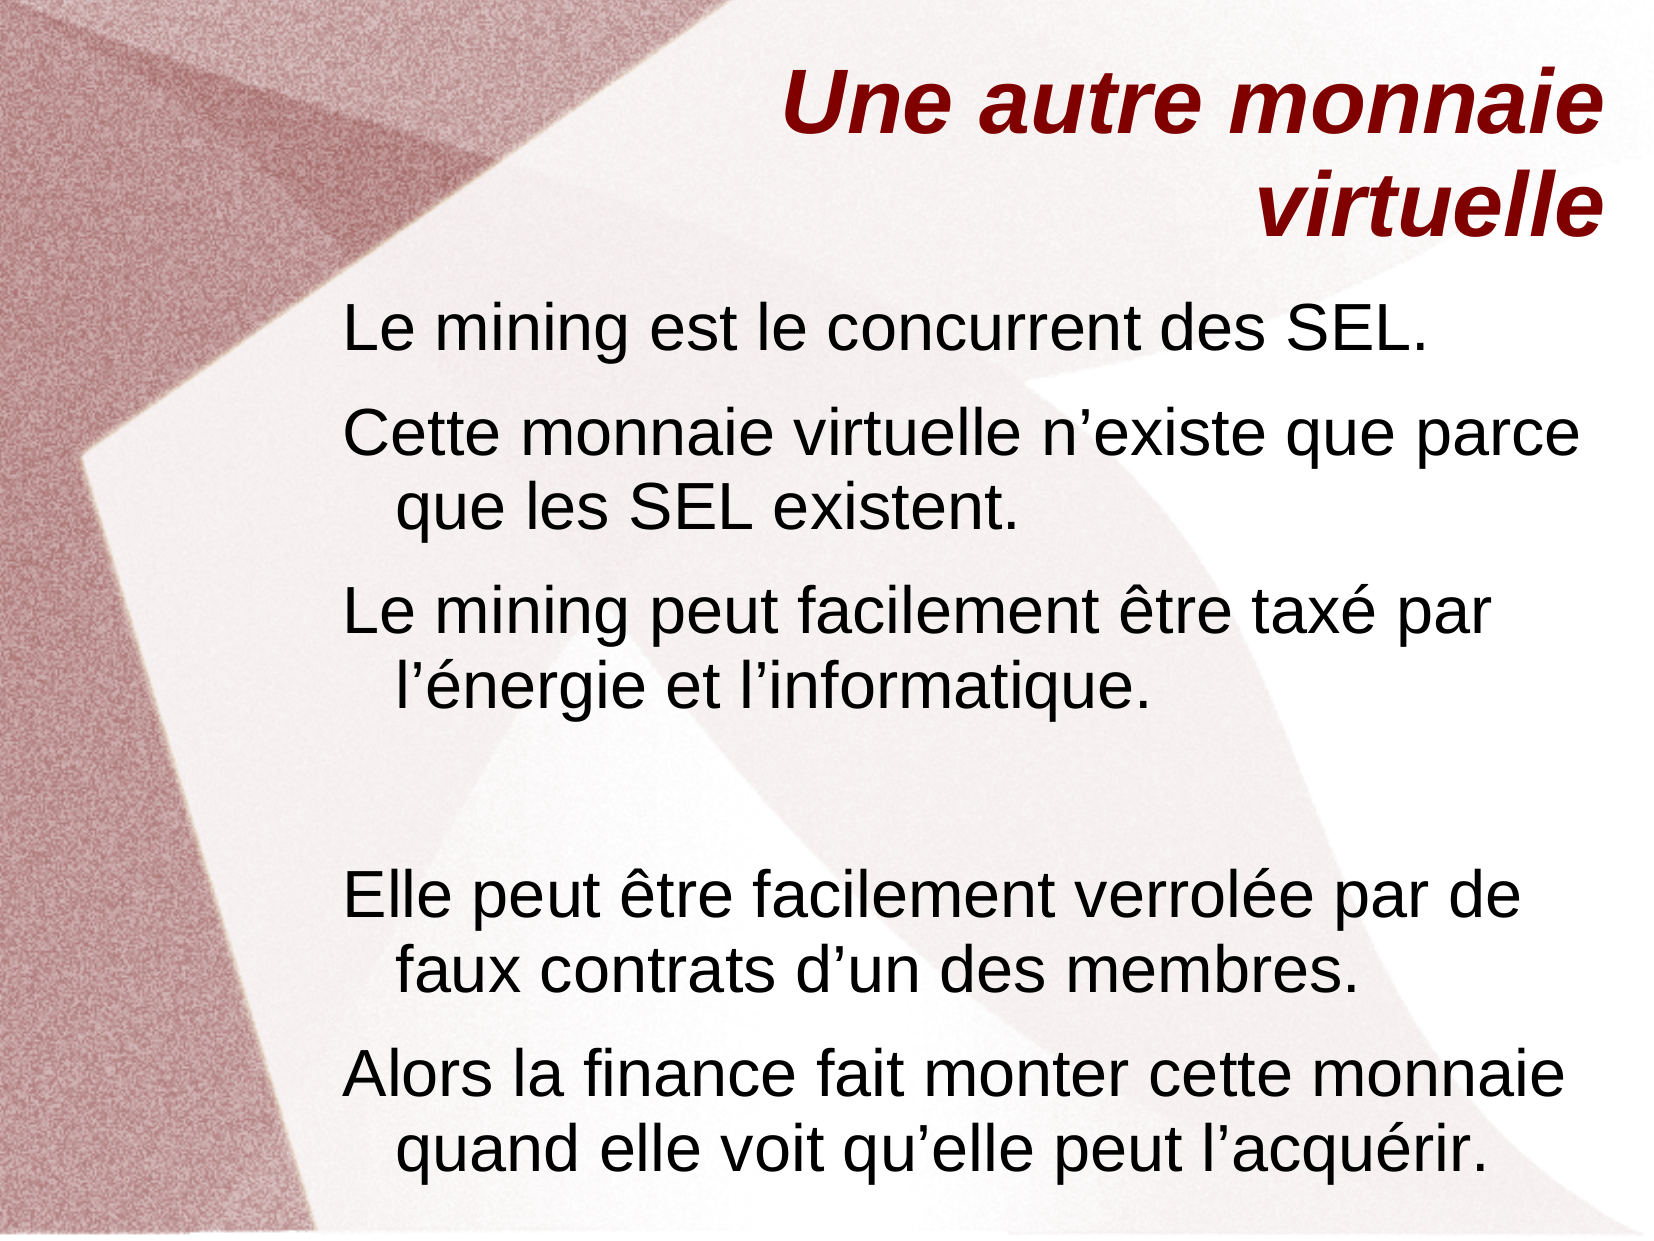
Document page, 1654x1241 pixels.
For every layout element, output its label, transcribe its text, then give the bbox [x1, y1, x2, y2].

list Le mining est le concurrent des SEL. Cette monnaie virtuelle n’existe que parce que les SEL existent. Le mining peut facilement être taxé par l’énergie et l’informatique. Elle peut être facilement verrolée par de faux contrats d’un des membres. Alors la finance fait monter cette monnaie quand elle voit qu’elle peut l’acquérir. [324, 290, 1601, 1200]
title Une autre monnaie virtuelle [442, 50, 1607, 256]
picture [0, 0, 1654, 1241]
